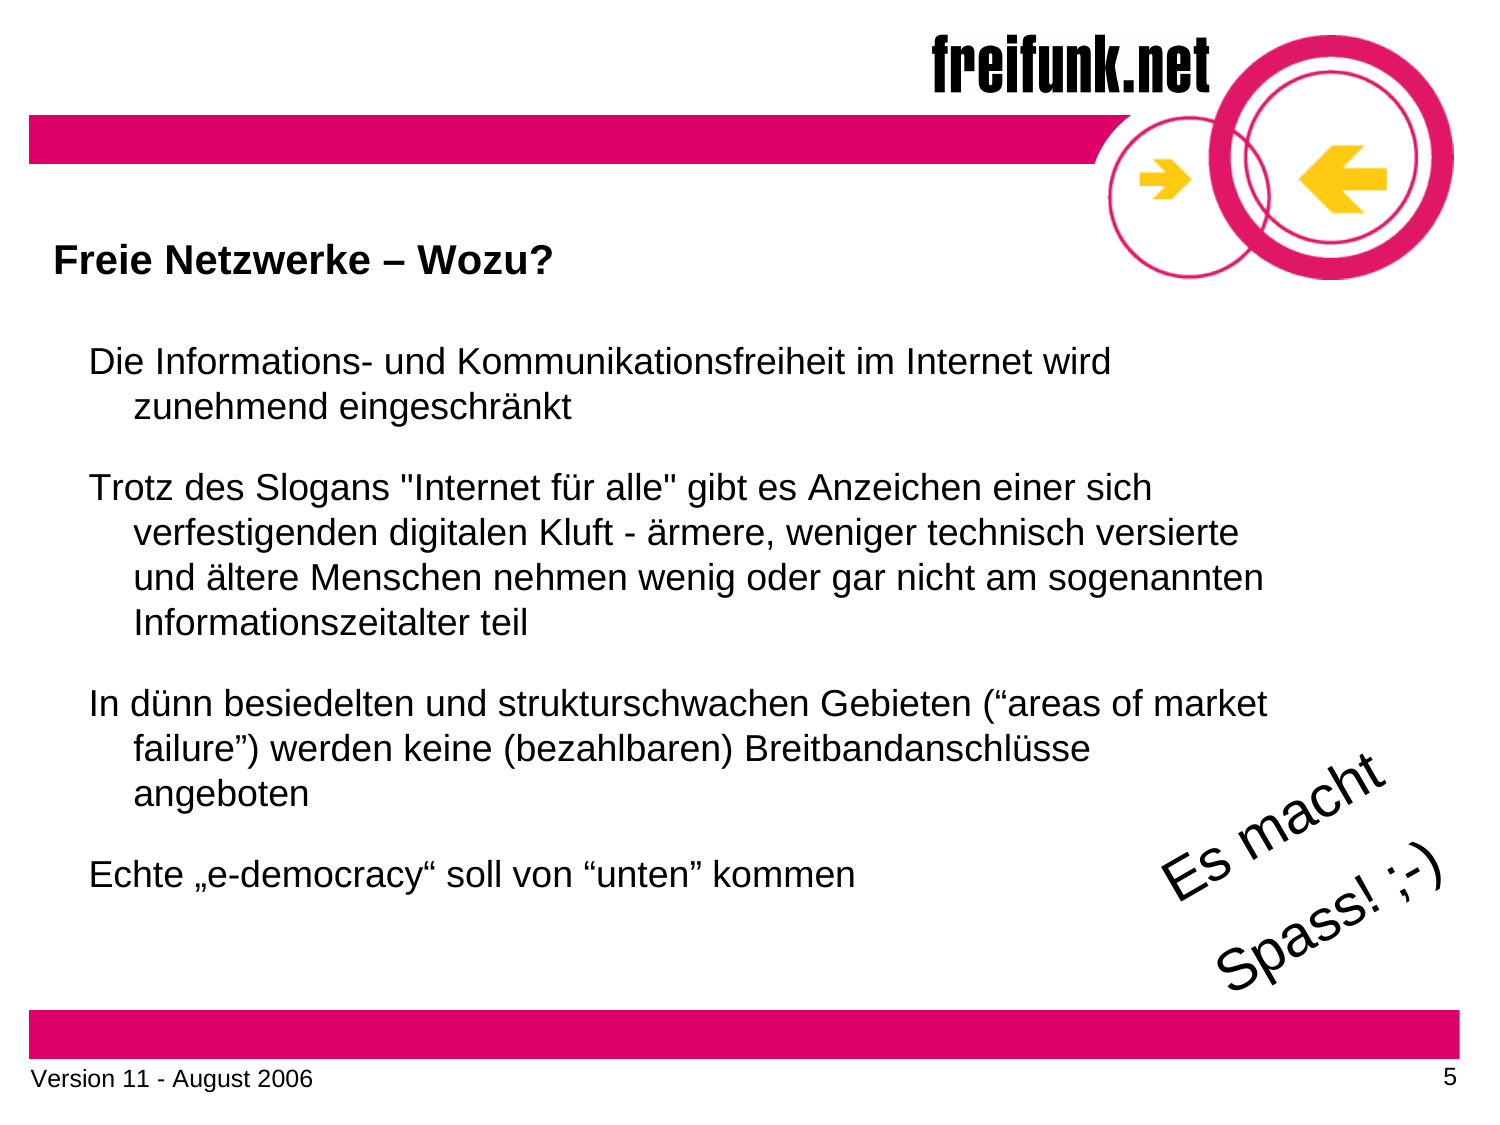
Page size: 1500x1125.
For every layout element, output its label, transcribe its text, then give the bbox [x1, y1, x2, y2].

text_box Die Informations- und Kommunikationsfreiheit im Internet wird zunehmend eingeschränkt Trotz des Slogans "Internet für alle" gibt es Anzeichen einer sich verfestigenden digitalen Kluft - ärmere, weniger technisch versierte und ältere Menschen nehmen wenig oder gar nicht am sogenannten Informationszeitalter teil In dünn besiedelten und strukturschwachen Gebieten (“areas of market failure”) werden keine (bezahlbaren) Breitbandanschlüsse angeboten Echte „e-democracy“ soll von “unten” kommen [59, 337, 1288, 985]
text_box Freie Netzwerke – Wozu? [53, 233, 1046, 313]
picture [932, 34, 1454, 280]
text_box Es macht Spass! ;-) [1123, 730, 1459, 1032]
